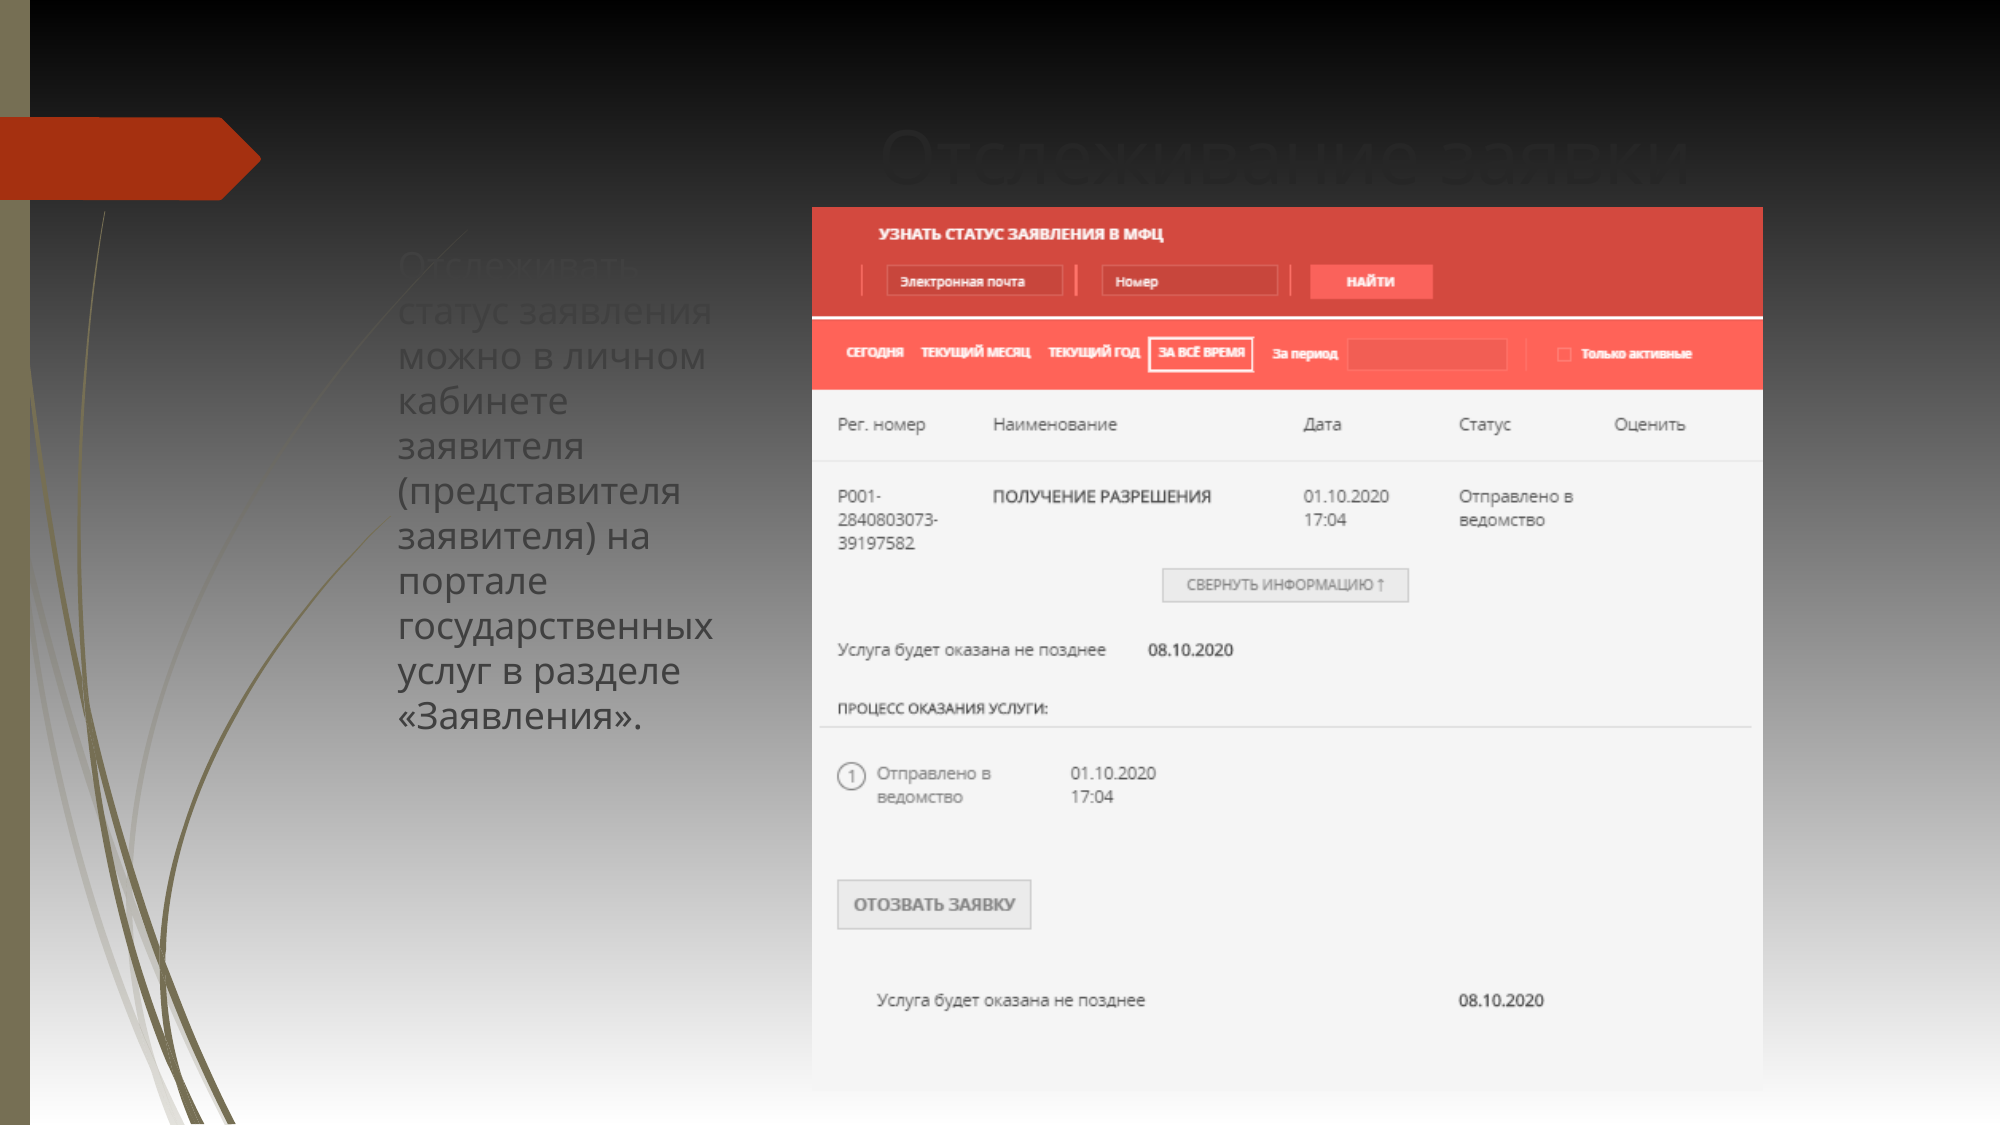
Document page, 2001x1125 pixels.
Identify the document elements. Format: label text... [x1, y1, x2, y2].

picture [812, 207, 1763, 1091]
list Отслеживать статус заявления можно в личном кабинете заявителя (представителя заявителя) на портале государственных услуг в разделе «Заявления». [383, 234, 740, 970]
title Отслеживание заявки [863, 102, 1888, 313]
